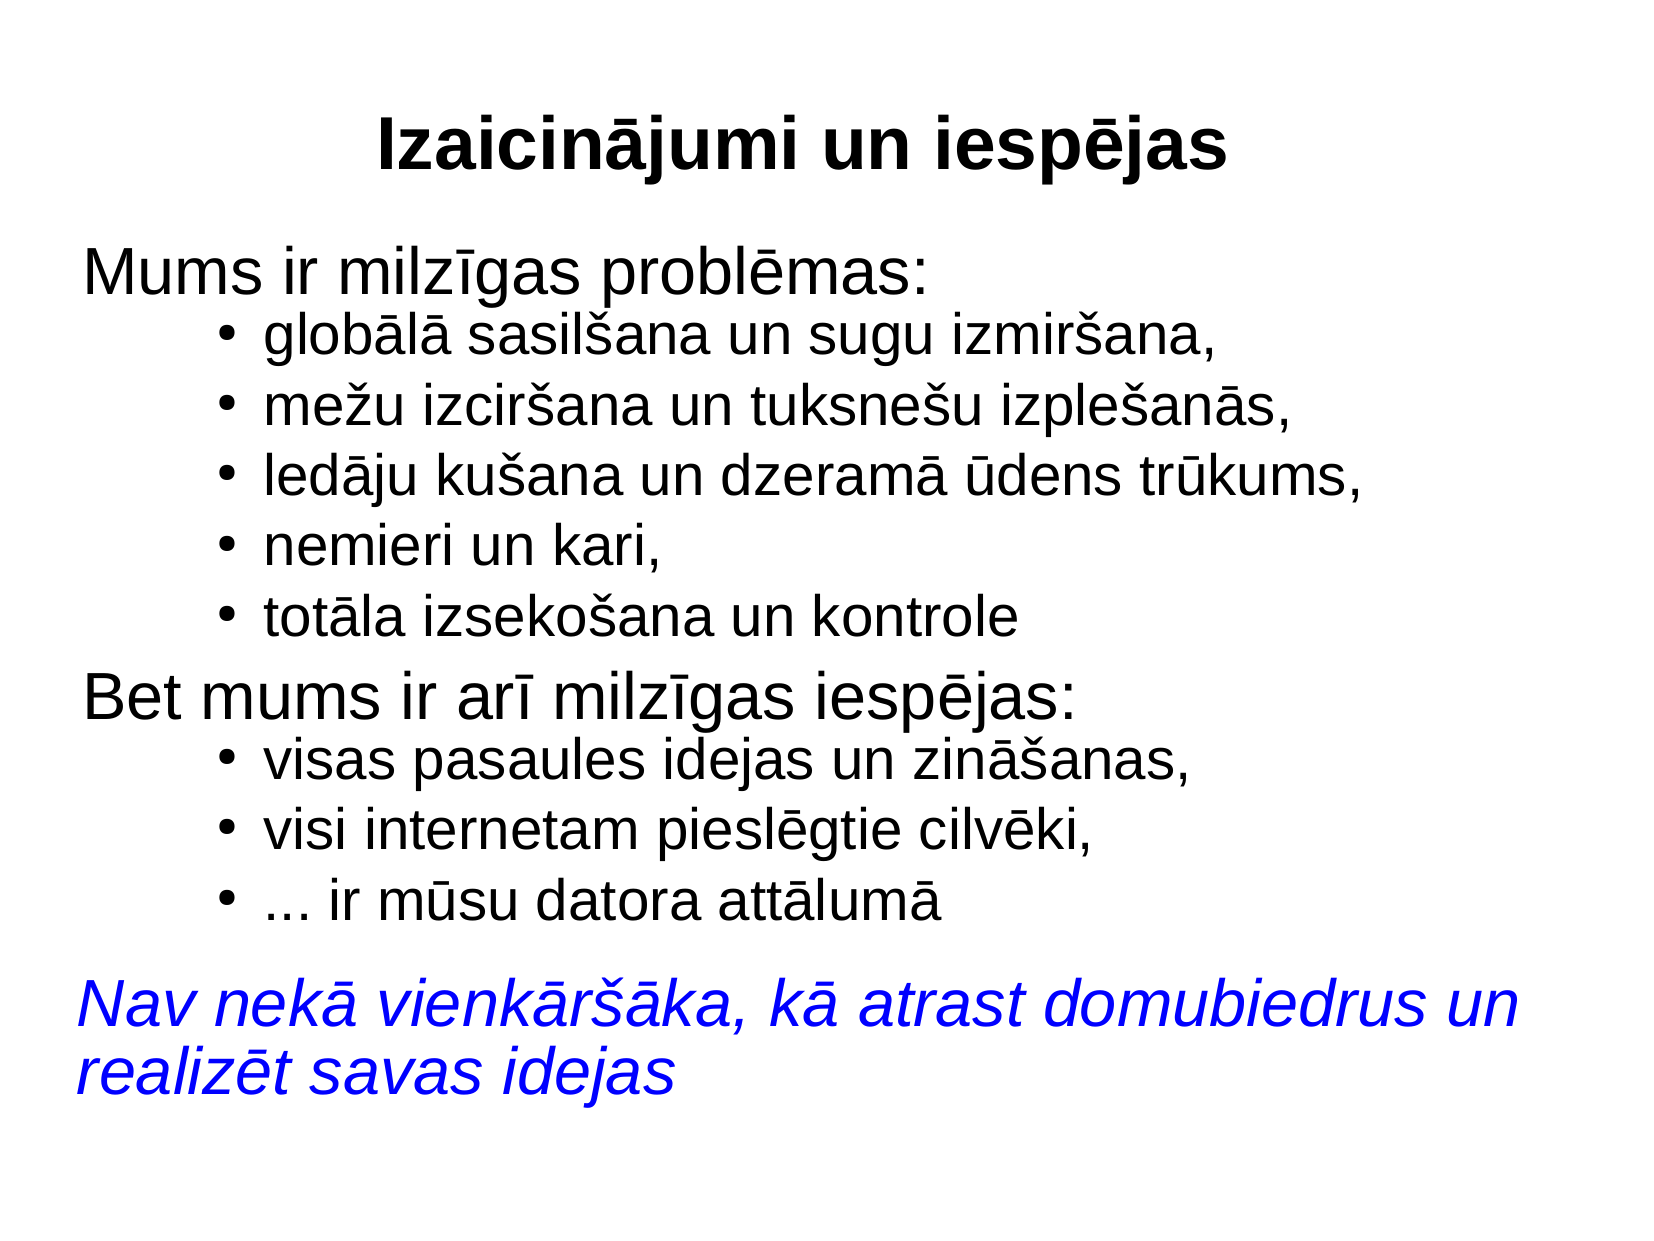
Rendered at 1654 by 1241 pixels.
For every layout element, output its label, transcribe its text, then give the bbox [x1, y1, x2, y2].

text_box Nav nekā vienkāršāka, kā atrast domubiedrus un realizēt savas idejas [76, 968, 1557, 1128]
list Mums ir milzīgas problēmas: globālā sasilšana un sugu izmiršana, mežu izciršana un tuksnešu izplešanās, ledāju kušana un dzeramā ūdens trūkums, nemieri un kari, totāla izsekošana un kontrole Bet mums ir arī milzīgas iespējas: visas pasaules idejas un zināšanas, visi internetam pieslēgtie cilvēki, ... ir mūsu datora attālumā [82, 236, 1569, 1107]
title Izaicinājumi un iespējas [94, 96, 1512, 195]
